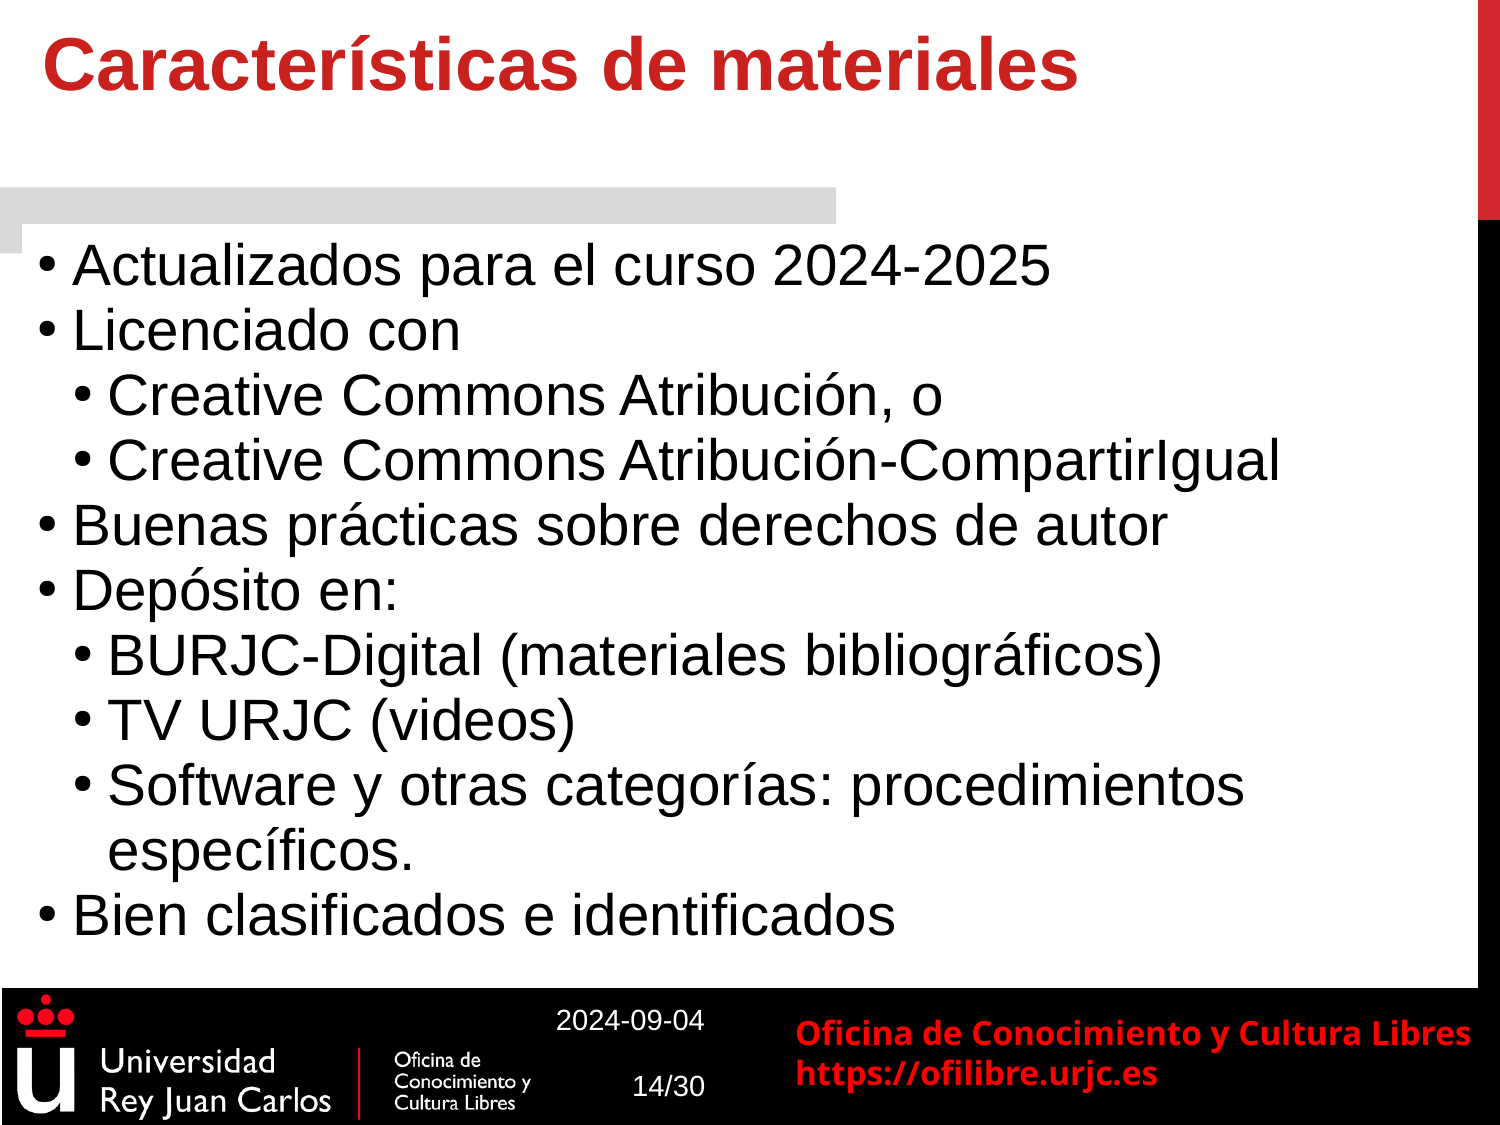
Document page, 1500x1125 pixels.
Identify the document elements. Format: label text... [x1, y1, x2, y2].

text_box Actualizados para el curso 2024-2025 Licenciado con Creative Commons Atribución, o Creative Commons Atribución-CompartirIgual Buenas prácticas sobre derechos de autor Depósito en: BURJC-Digital (materiales bibliográficos) TV URJC (videos) Software y otras categorías: procedimientos específicos. Bien clasificados e identificados [22, 224, 1463, 956]
title [75, 7, 1425, 196]
picture [17, 994, 531, 1120]
text_box Características de materiales [27, 15, 1381, 199]
